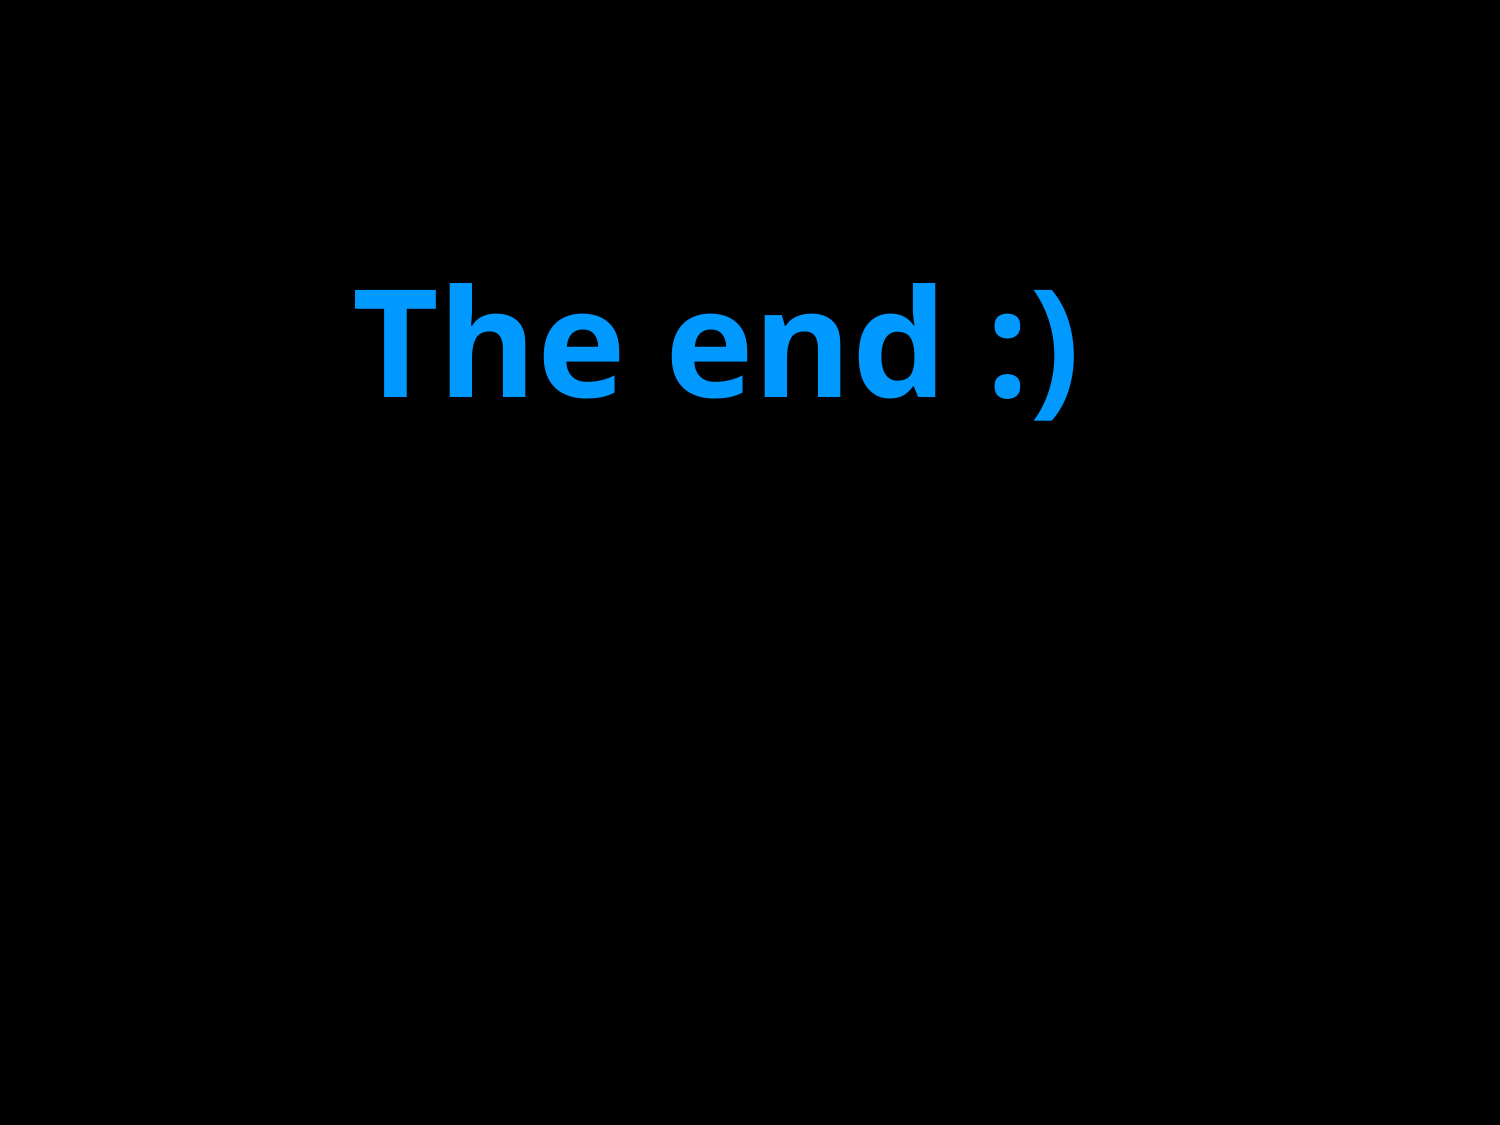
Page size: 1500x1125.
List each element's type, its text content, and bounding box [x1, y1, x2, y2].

title The end :) [41, 243, 1392, 431]
